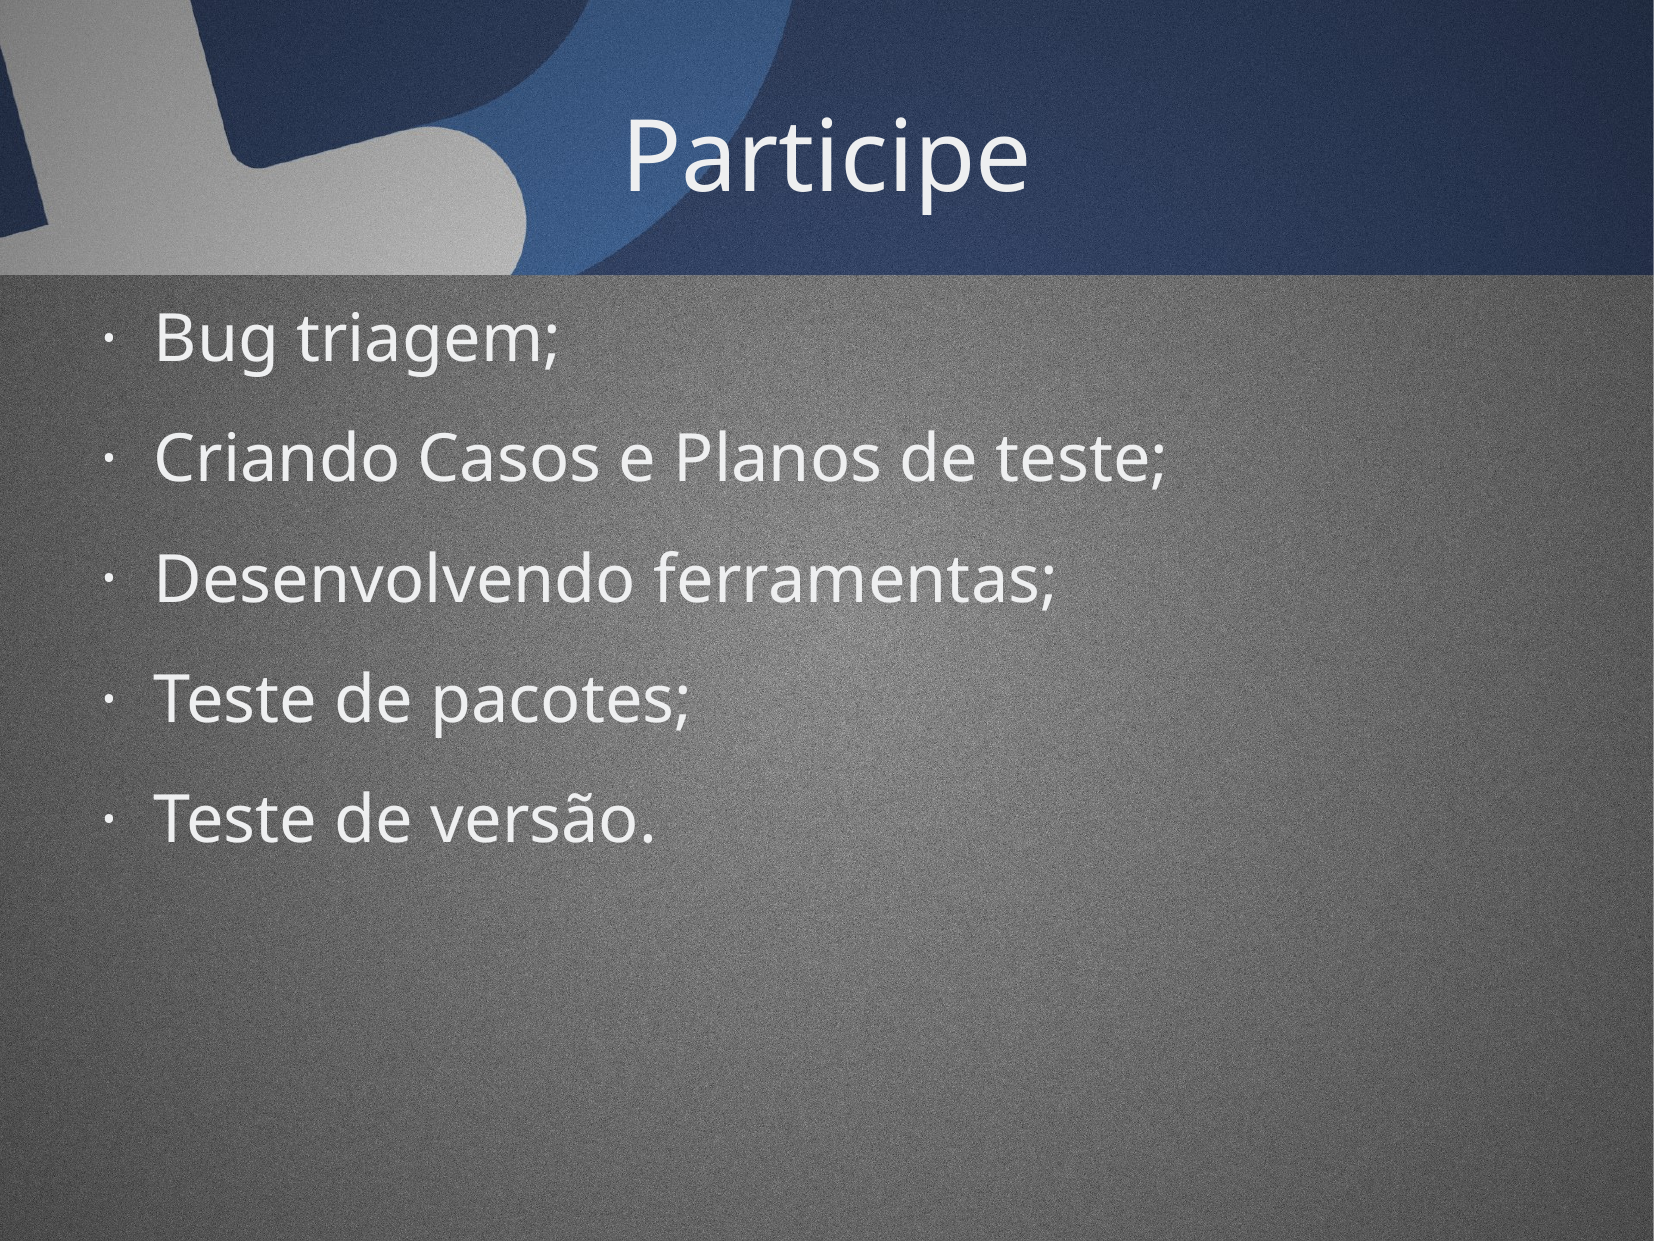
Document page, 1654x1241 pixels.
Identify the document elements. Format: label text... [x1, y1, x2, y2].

picture [0, 0, 1654, 1241]
title Participe [82, 49, 1571, 257]
list Bug triagem; Criando Casos e Planos de teste; Desenvolvendo ferramentas; Teste de pacotes; Teste de versão. [82, 290, 1571, 1010]
